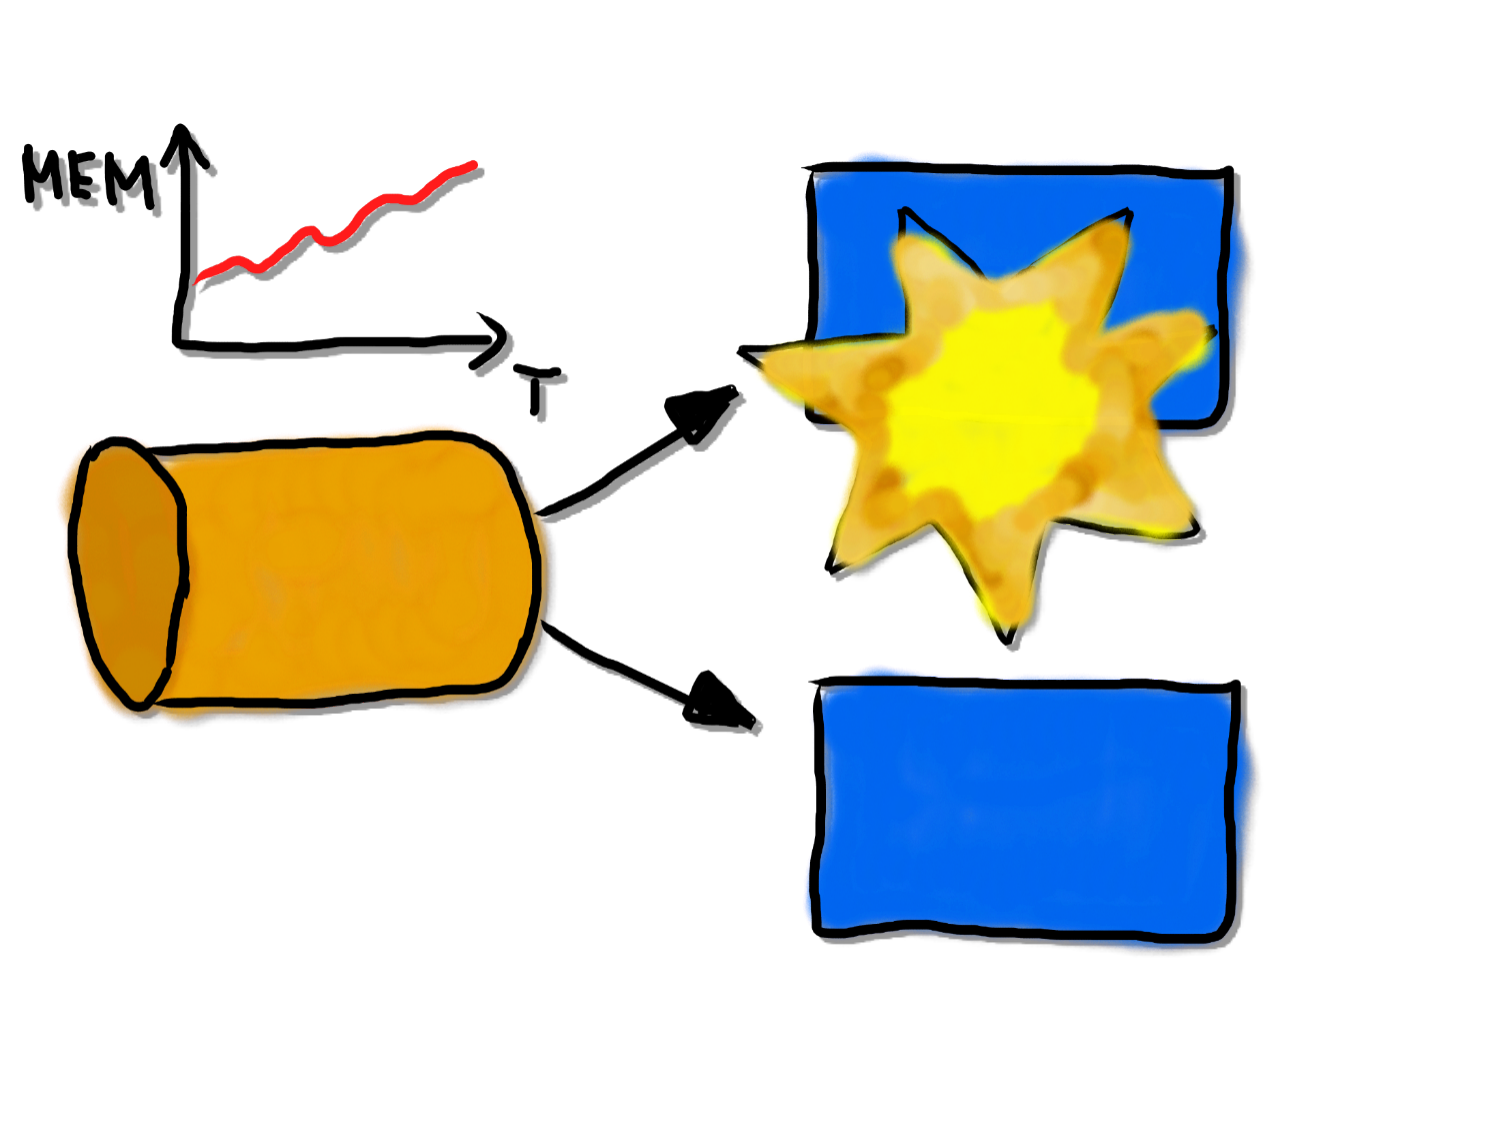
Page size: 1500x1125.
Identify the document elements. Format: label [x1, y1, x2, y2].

picture [0, 105, 1500, 1022]
